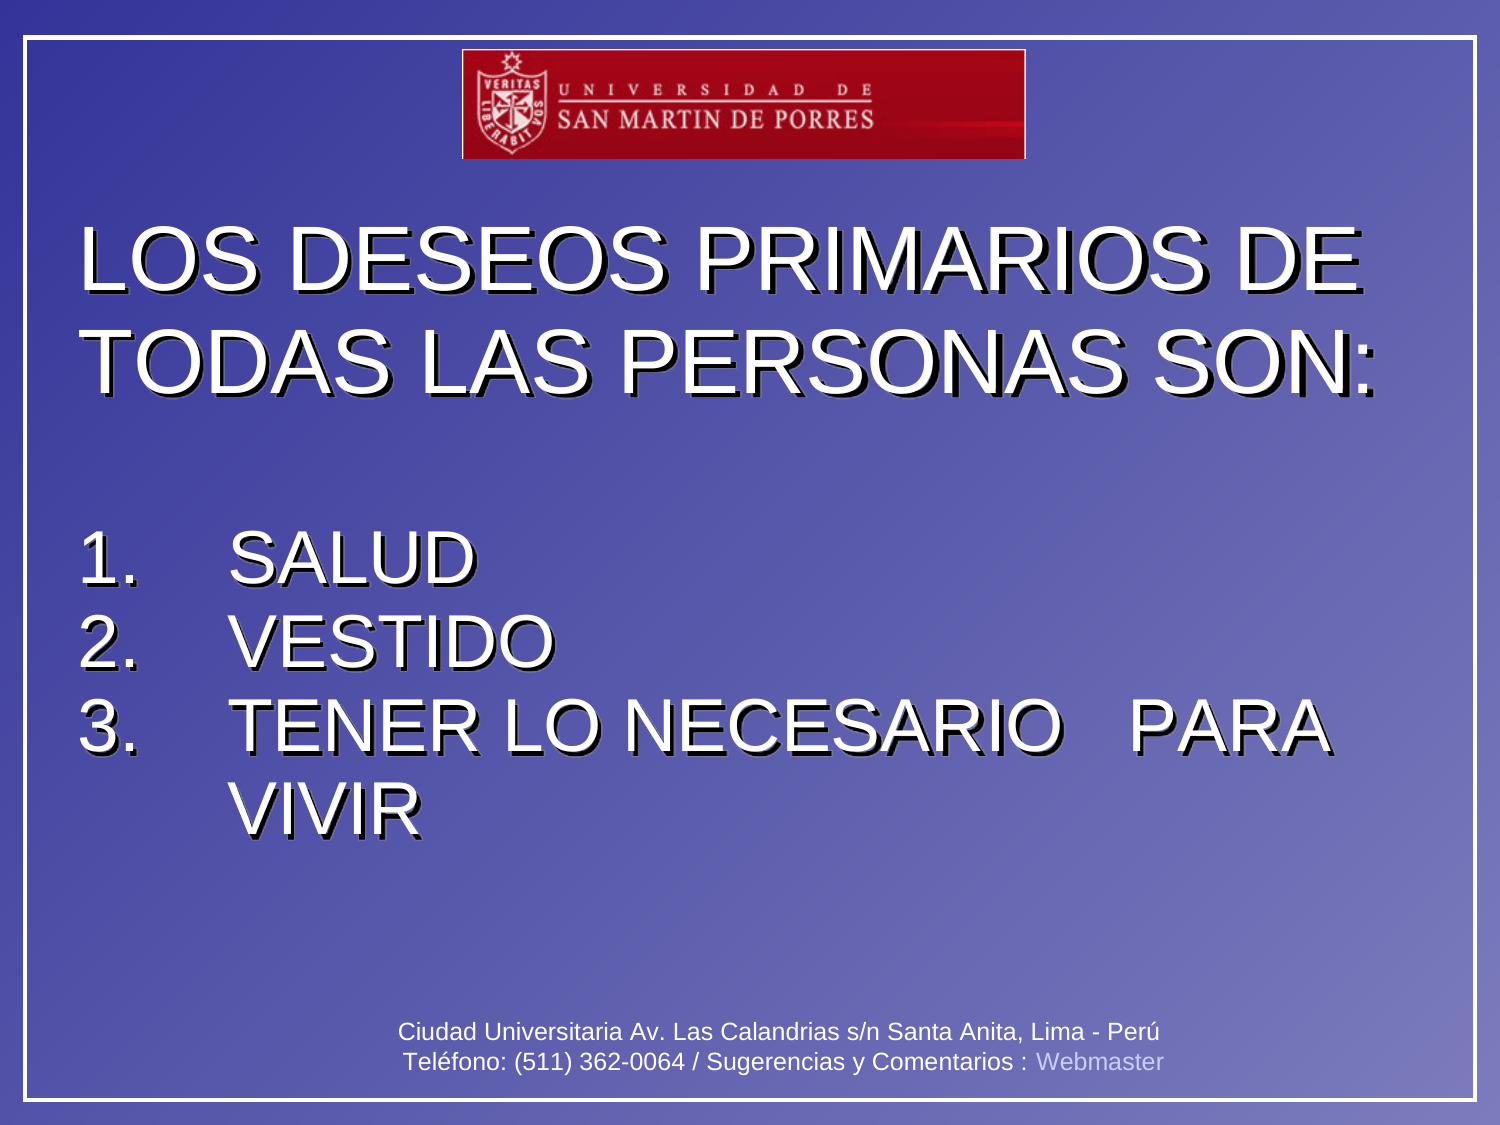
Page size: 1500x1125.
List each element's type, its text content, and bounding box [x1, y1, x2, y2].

picture [462, 49, 1026, 159]
title LOS DESEOS PRIMARIOS DE TODAS LAS PERSONAS SON: 1. SALUD 2. VESTIDO 3. TENER LO NECESARIO PARA VIVIR [62, 199, 1438, 906]
